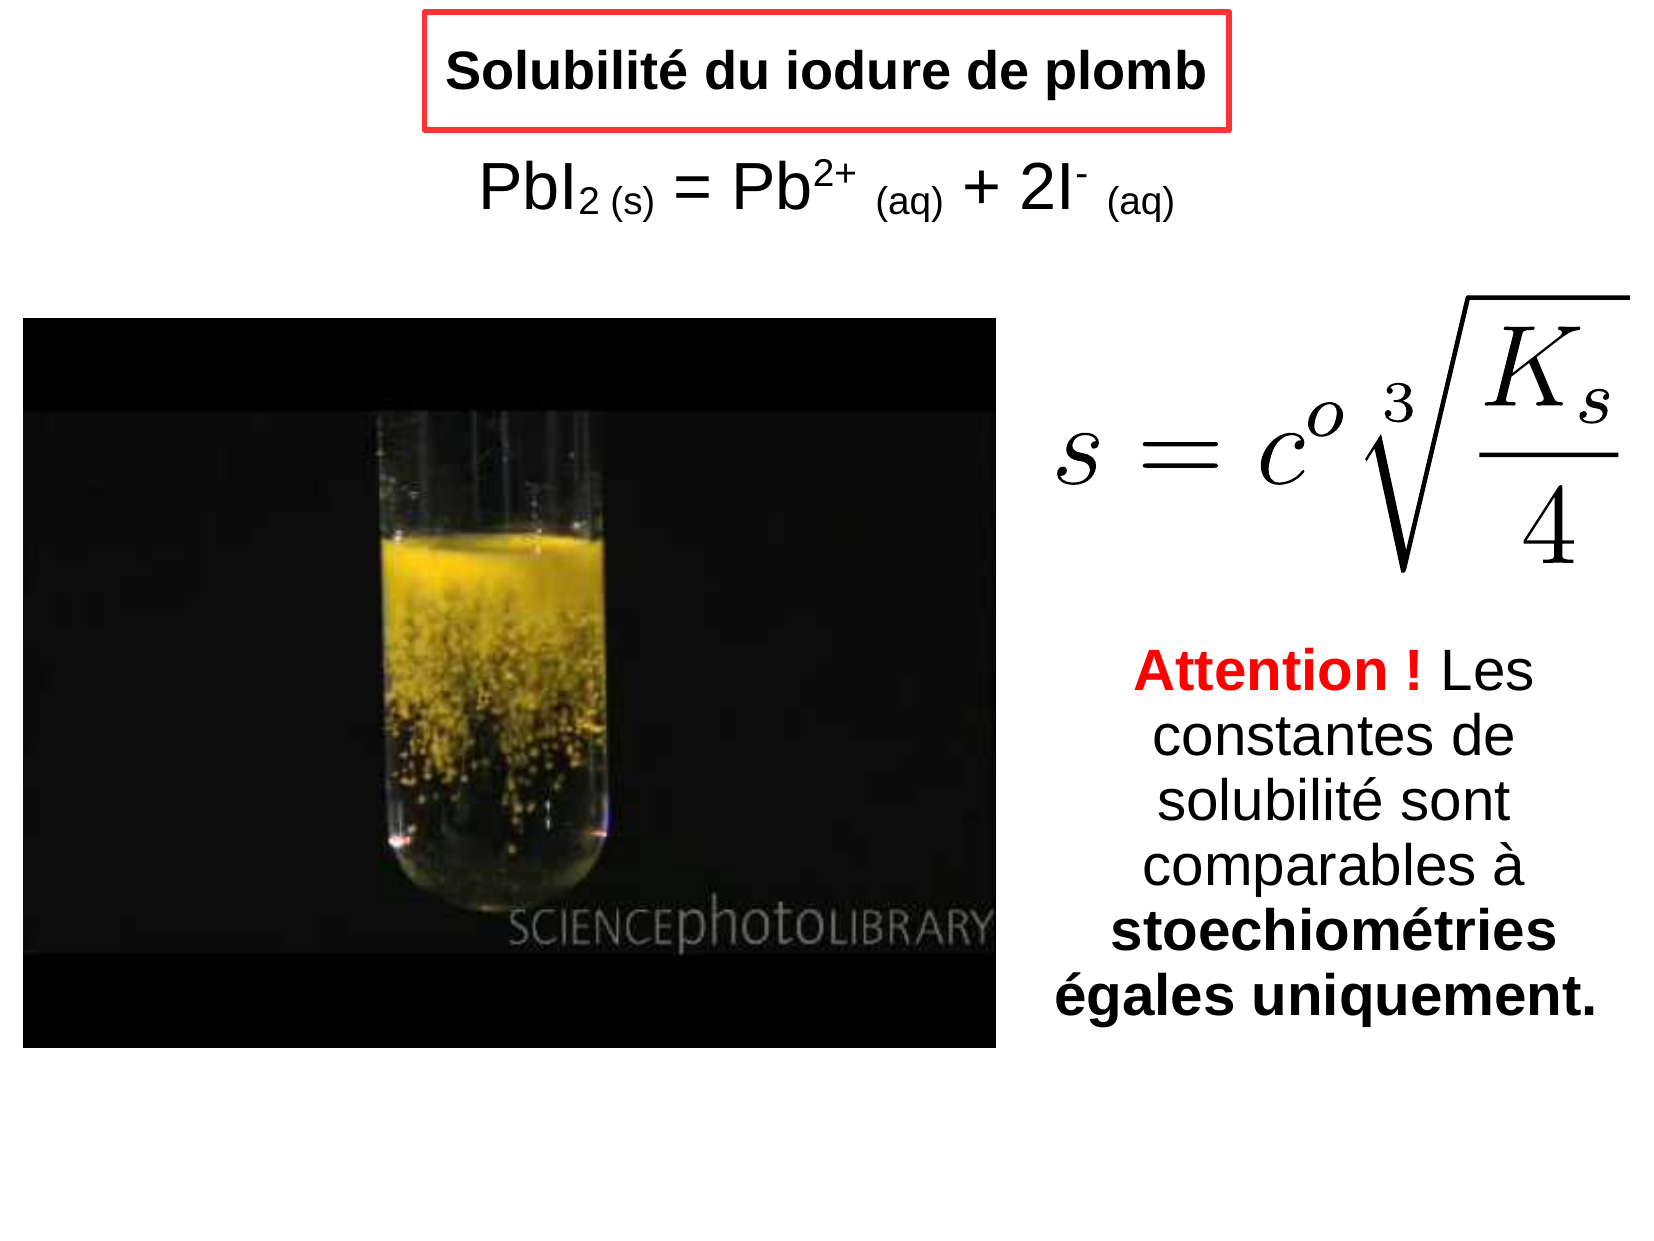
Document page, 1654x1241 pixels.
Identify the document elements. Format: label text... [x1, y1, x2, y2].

text_box PbI2 (s) = Pb2+ (aq) + 2I- (aq) [463, 141, 1190, 256]
picture [23, 318, 996, 1048]
picture [1051, 295, 1630, 573]
text_box Attention ! Les constantes de solubilité sont comparables à stoechiométries égales uniquement. [1039, 630, 1654, 1040]
text_box Solubilité du iodure de plomb [424, 11, 1230, 130]
